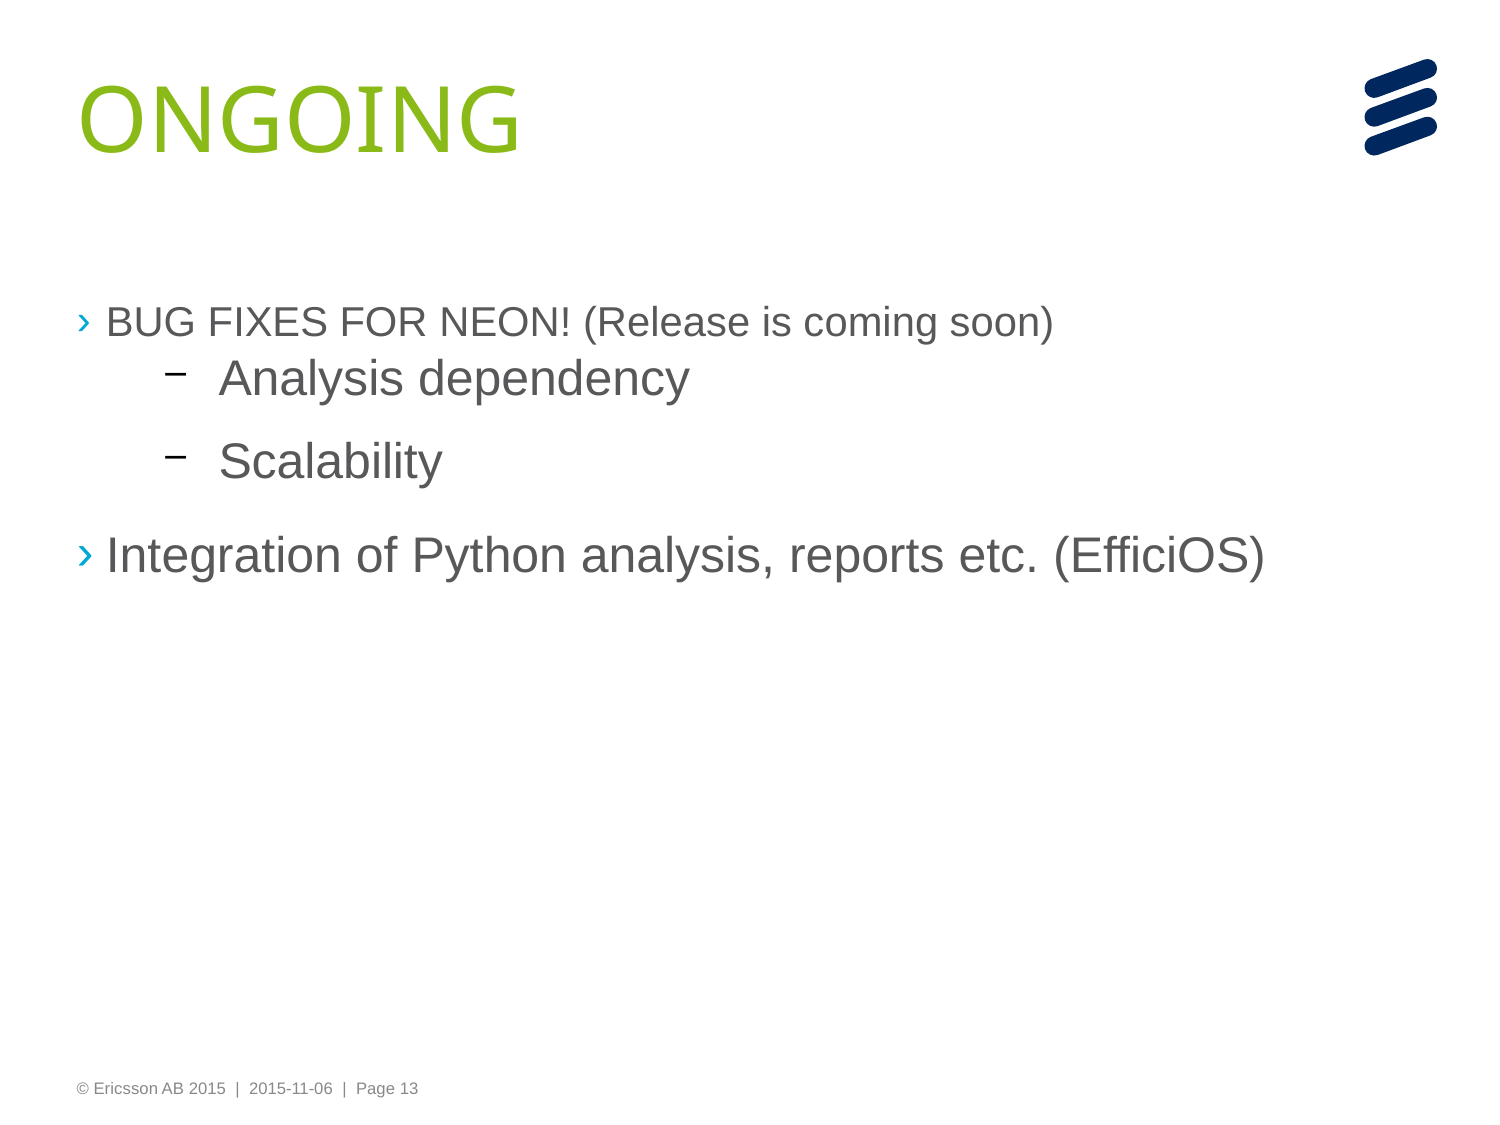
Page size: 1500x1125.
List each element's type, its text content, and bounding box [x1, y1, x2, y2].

list BUG FIXES FOR NEON! (Release is coming soon) Analysis dependency Scalability Integration of Python analysis, reports etc. (EfficiOS) [65, 295, 1436, 928]
title ONGOING [64, 39, 1294, 218]
